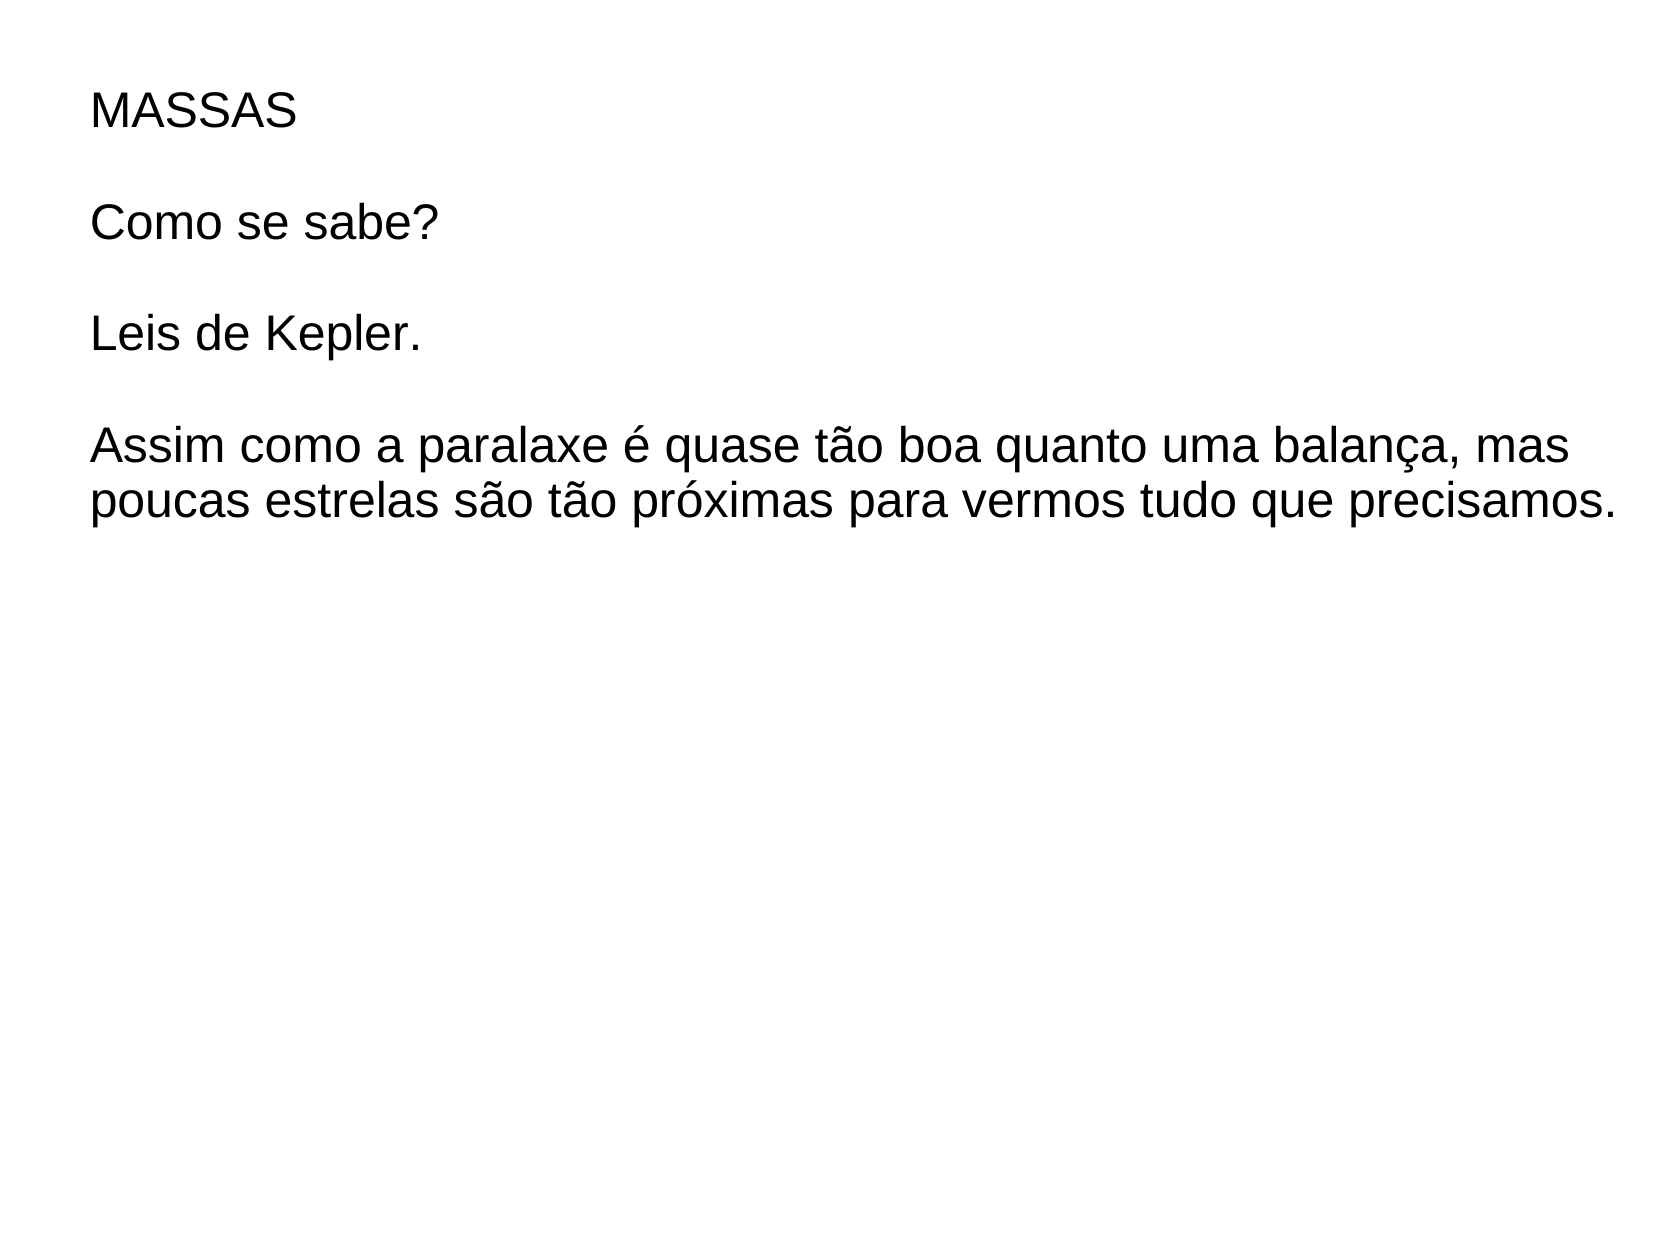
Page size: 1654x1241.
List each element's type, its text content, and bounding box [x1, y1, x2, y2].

text_box MASSAS Como se sabe? Leis de Kepler. Assim como a paralaxe é quase tão boa quanto uma balança, mas poucas estrelas são tão próximas para vermos tudo que precisamos. [75, 75, 1635, 536]
